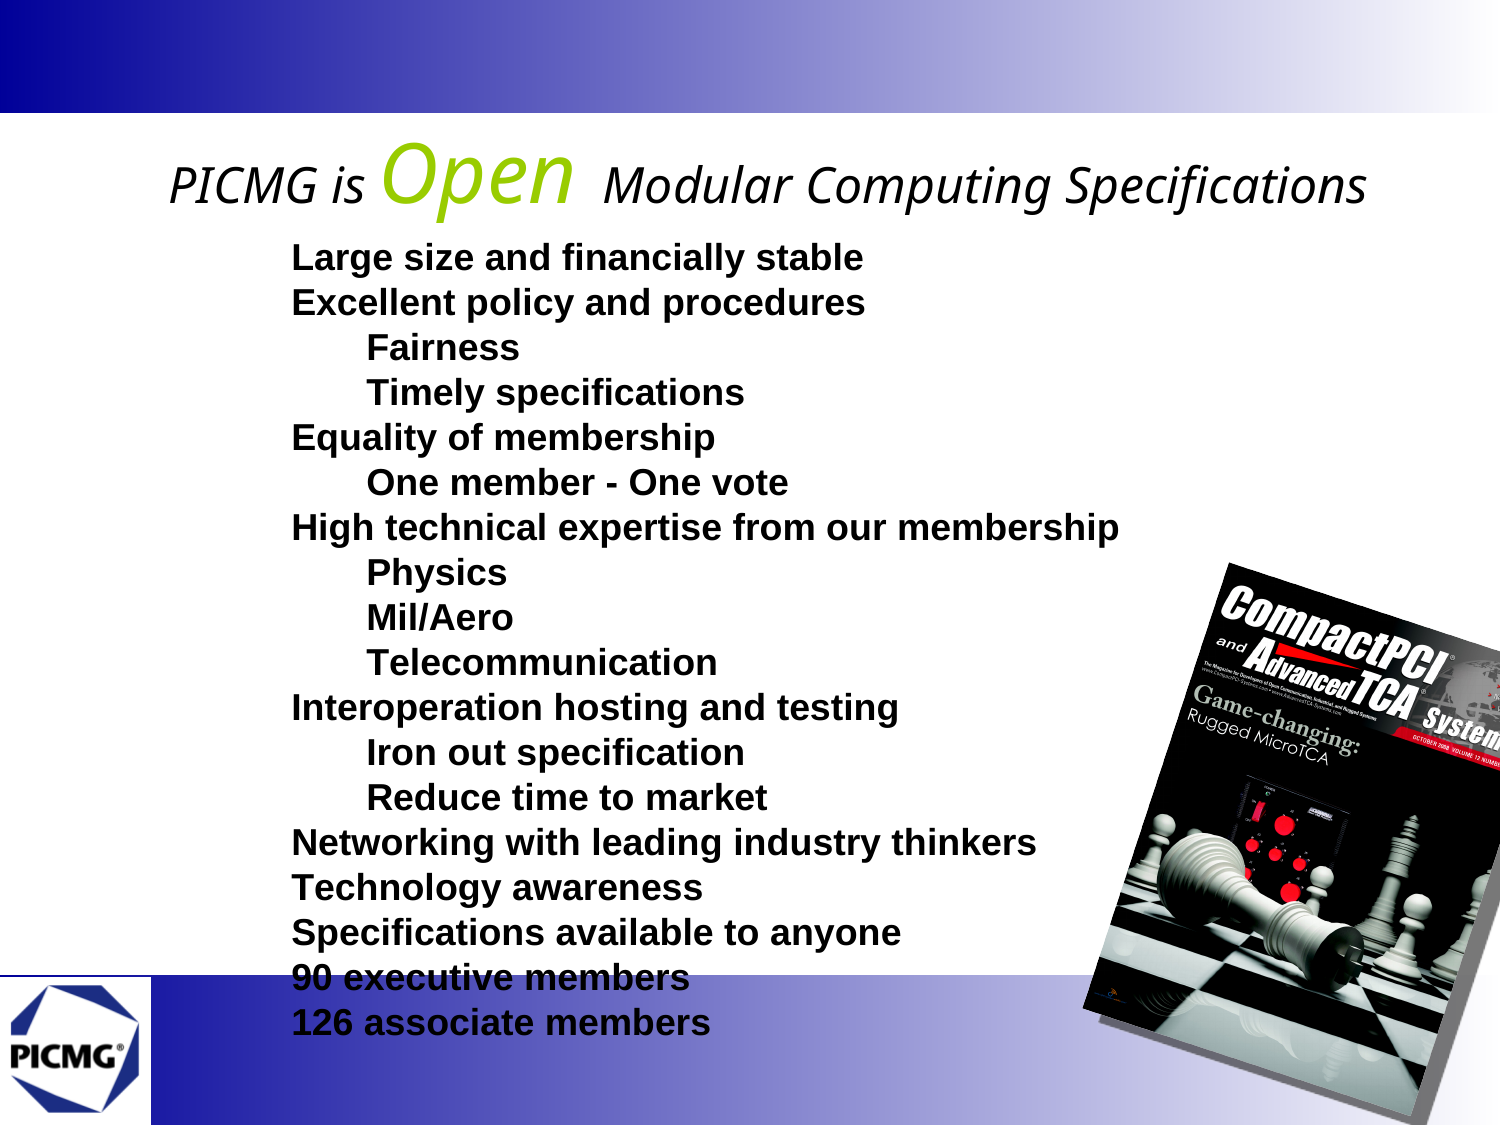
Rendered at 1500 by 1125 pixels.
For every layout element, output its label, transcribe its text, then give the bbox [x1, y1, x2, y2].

picture [1082, 562, 1500, 1116]
text_box PICMG is Open Modular Computing Specifications [149, 112, 1388, 228]
text_box Large size and financially stable Excellent policy and procedures Fairness Timely specifications Equality of membership One member - One vote High technical expertise from our membership Physics Mil/Aero Telecommunication Interoperation hosting and testing Iron out specification Reduce time to market Networking with leading industry thinkers Technology awareness Specifications available to anyone 90 executive members 126 associate members [276, 224, 1248, 1051]
picture [0, 977, 151, 1125]
